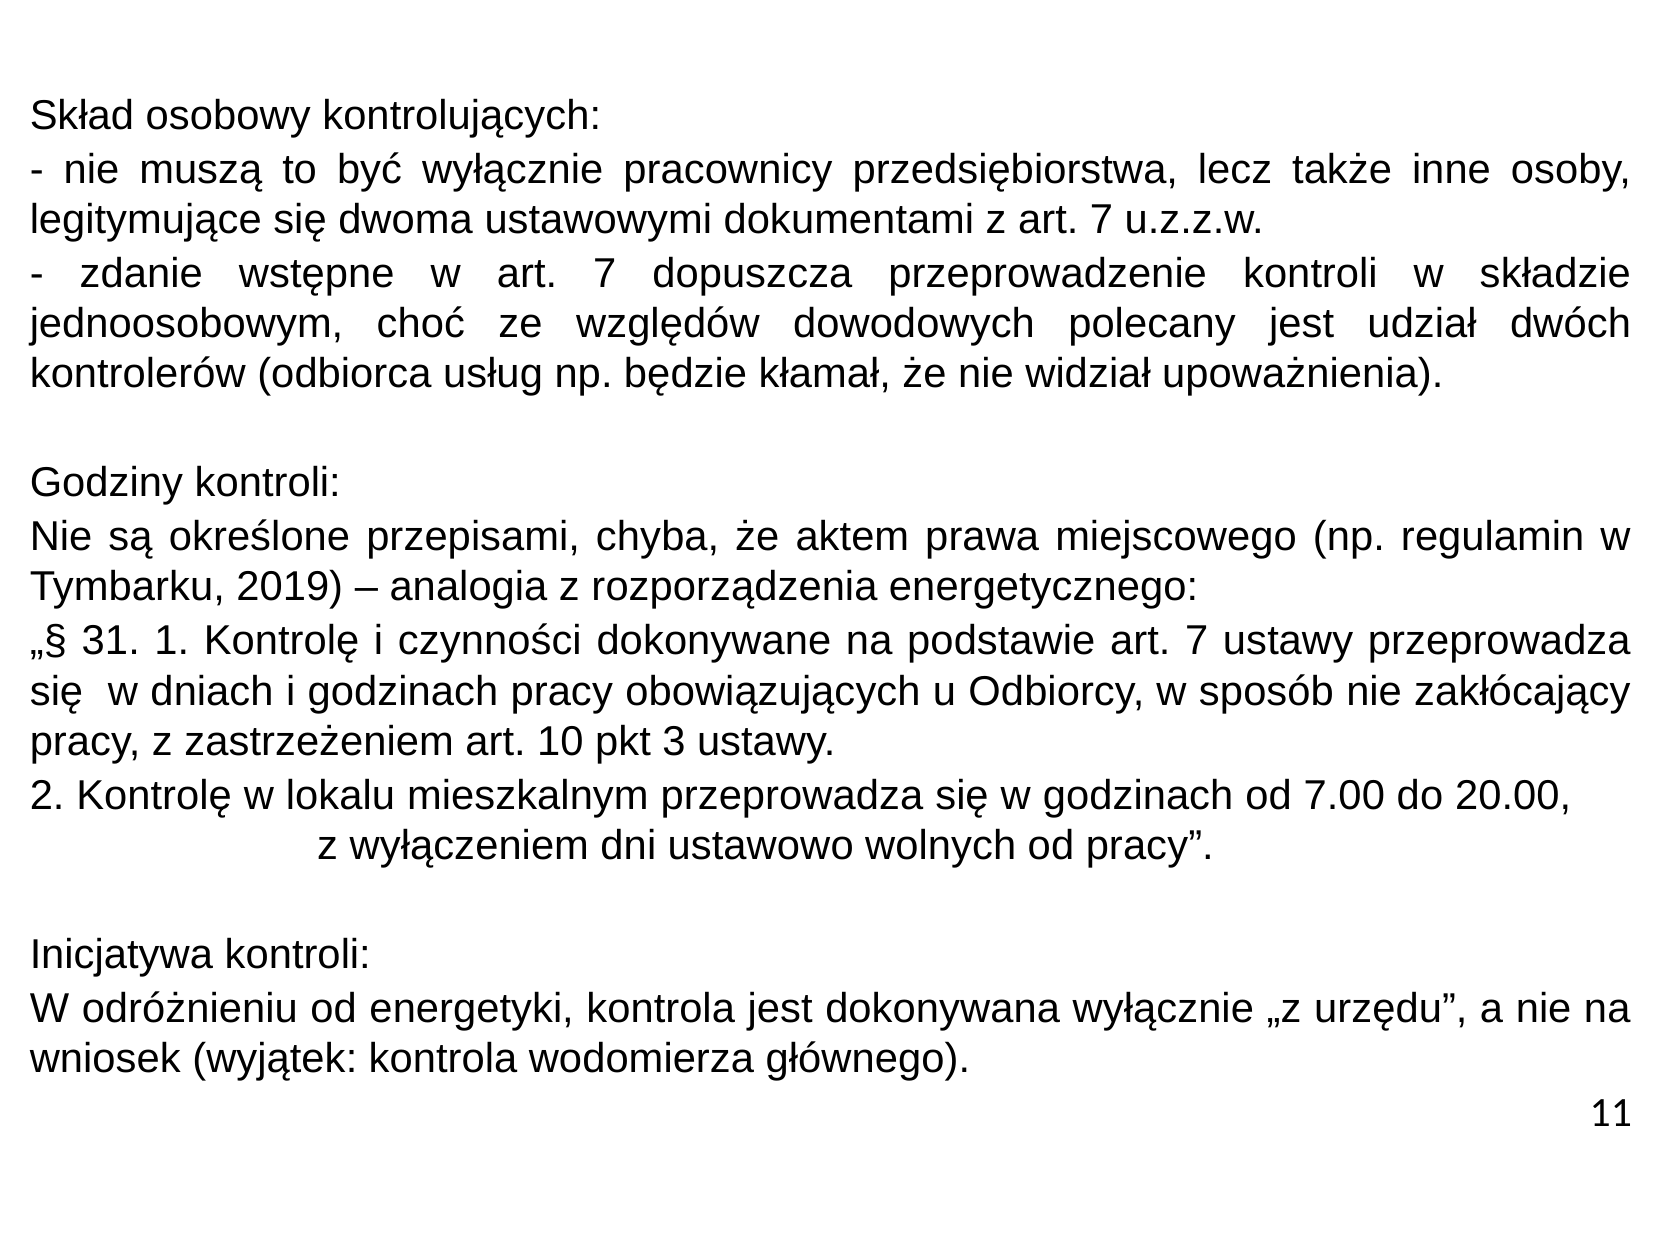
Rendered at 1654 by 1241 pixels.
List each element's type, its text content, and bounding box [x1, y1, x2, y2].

list Skład osobowy kontrolujących: - nie muszą to być wyłącznie pracownicy przedsiębiorstwa, lecz także inne osoby, legitymujące się dwoma ustawowymi dokumentami z art. 7 u.z.z.w. - zdanie wstępne w art. 7 dopuszcza przeprowadzenie kontroli w składzie jednoosobowym, choć ze względów dowodowych polecany jest udział dwóch kontrolerów (odbiorca usług np. będzie kłamał, że nie widział upoważnienia). Godziny kontroli: Nie są określone przepisami, chyba, że aktem prawa miejscowego (np. regulamin w Tymbarku, 2019) – analogia z rozporządzenia energetycznego: „§ 31. 1. Kontrolę i czynności dokonywane na podstawie art. 7 ustawy przeprowadza się w dniach i godzinach pracy obowiązujących u Odbiorcy, w sposób nie zakłócający pracy, z zastrzeżeniem art. 10 pkt 3 ustawy. 2. Kontrolę w lokalu mieszkalnym przeprowadza się w godzinach od 7.00 do 20.00, z wyłączeniem dni ustawowo wolnych od pracy”. Inicjatywa kontroli: W odróżnieniu od energetyki, kontrola jest dokonywana wyłącznie „z urzędu”, a nie na wniosek (wyjątek: kontrola wodomierza głównego). 11 [29, 33, 1632, 1221]
